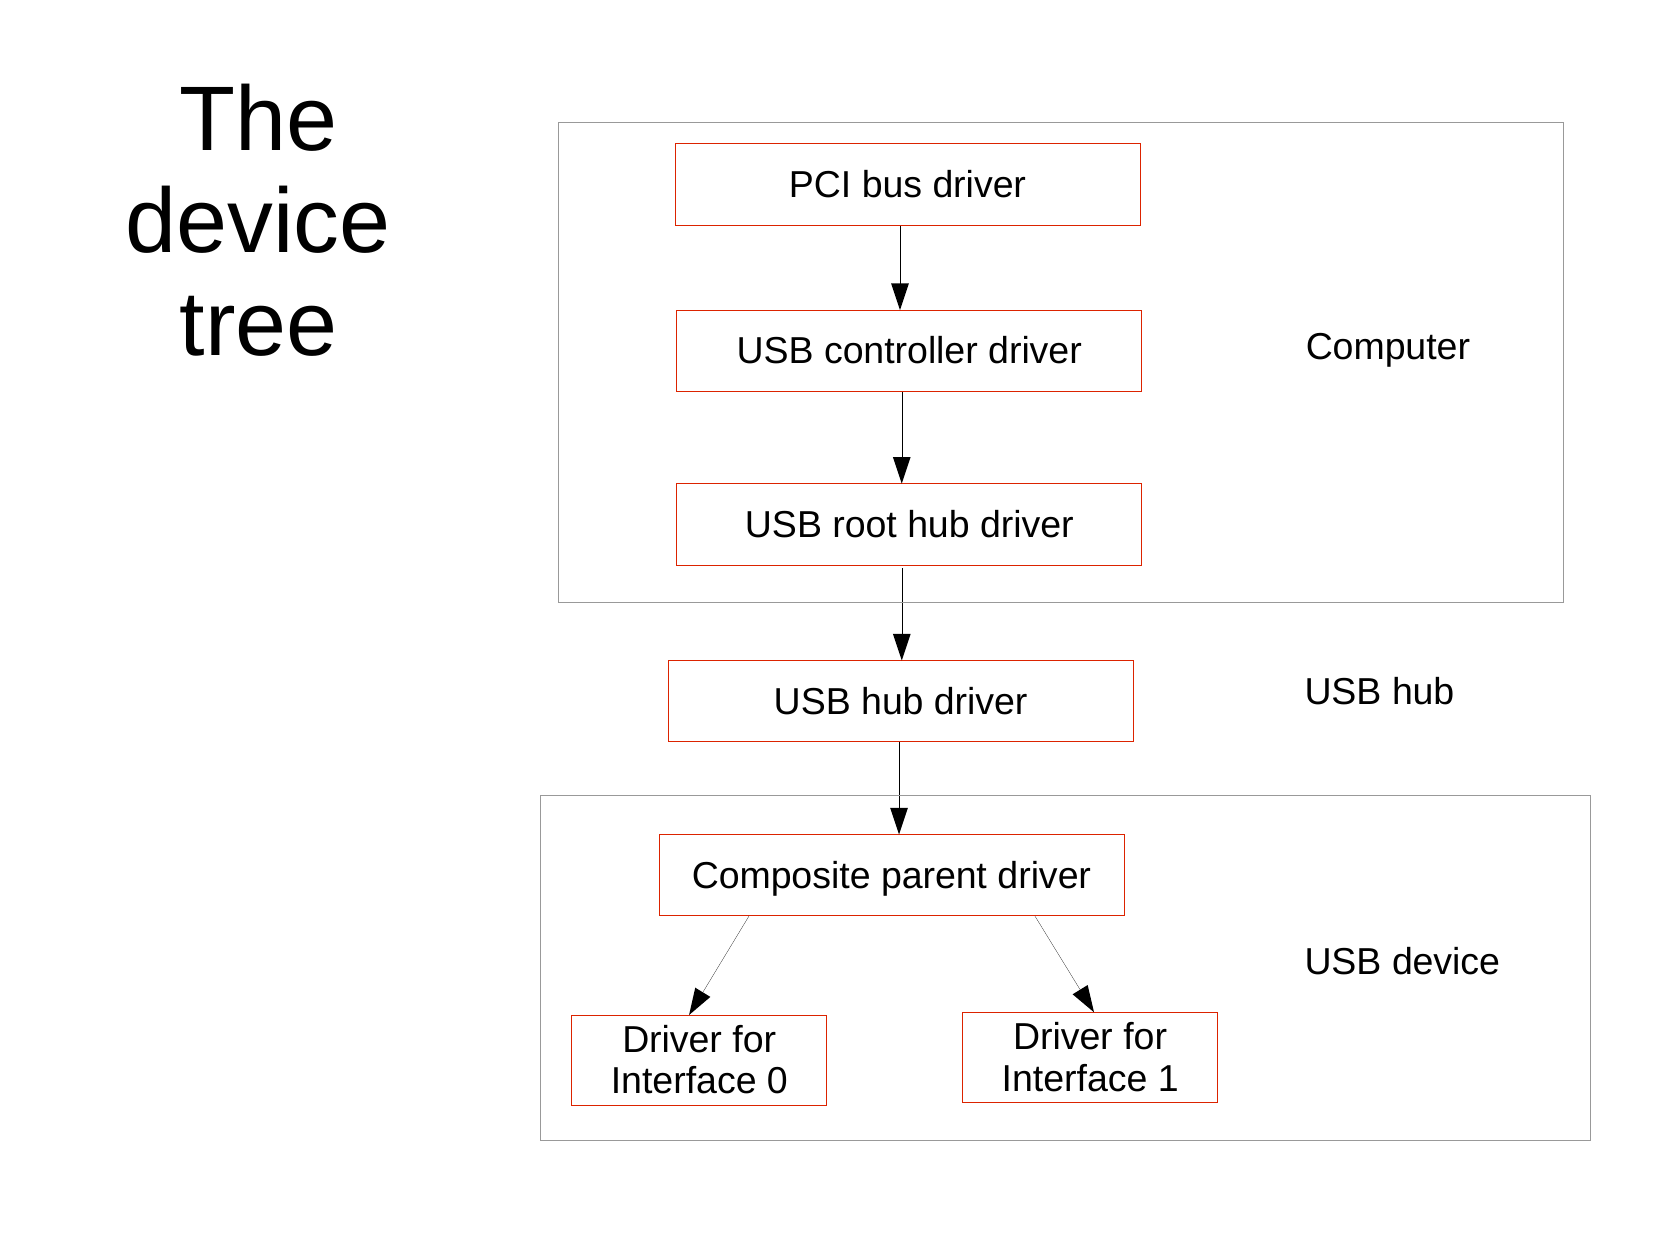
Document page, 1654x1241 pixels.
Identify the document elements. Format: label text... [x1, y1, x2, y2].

text_box USB hub [1289, 663, 1470, 721]
text_box USB device [1289, 933, 1516, 991]
title The device tree [75, 67, 443, 376]
text_box USB hub driver [668, 660, 1134, 742]
text_box USB controller driver [676, 310, 1142, 392]
text_box Computer [1291, 318, 1486, 376]
text_box Driver for Interface 0 [571, 1015, 827, 1106]
text_box Composite parent driver [659, 834, 1125, 916]
text_box USB root hub driver [676, 483, 1142, 566]
text_box Driver for Interface 1 [962, 1012, 1218, 1103]
text_box PCI bus driver [675, 143, 1141, 226]
